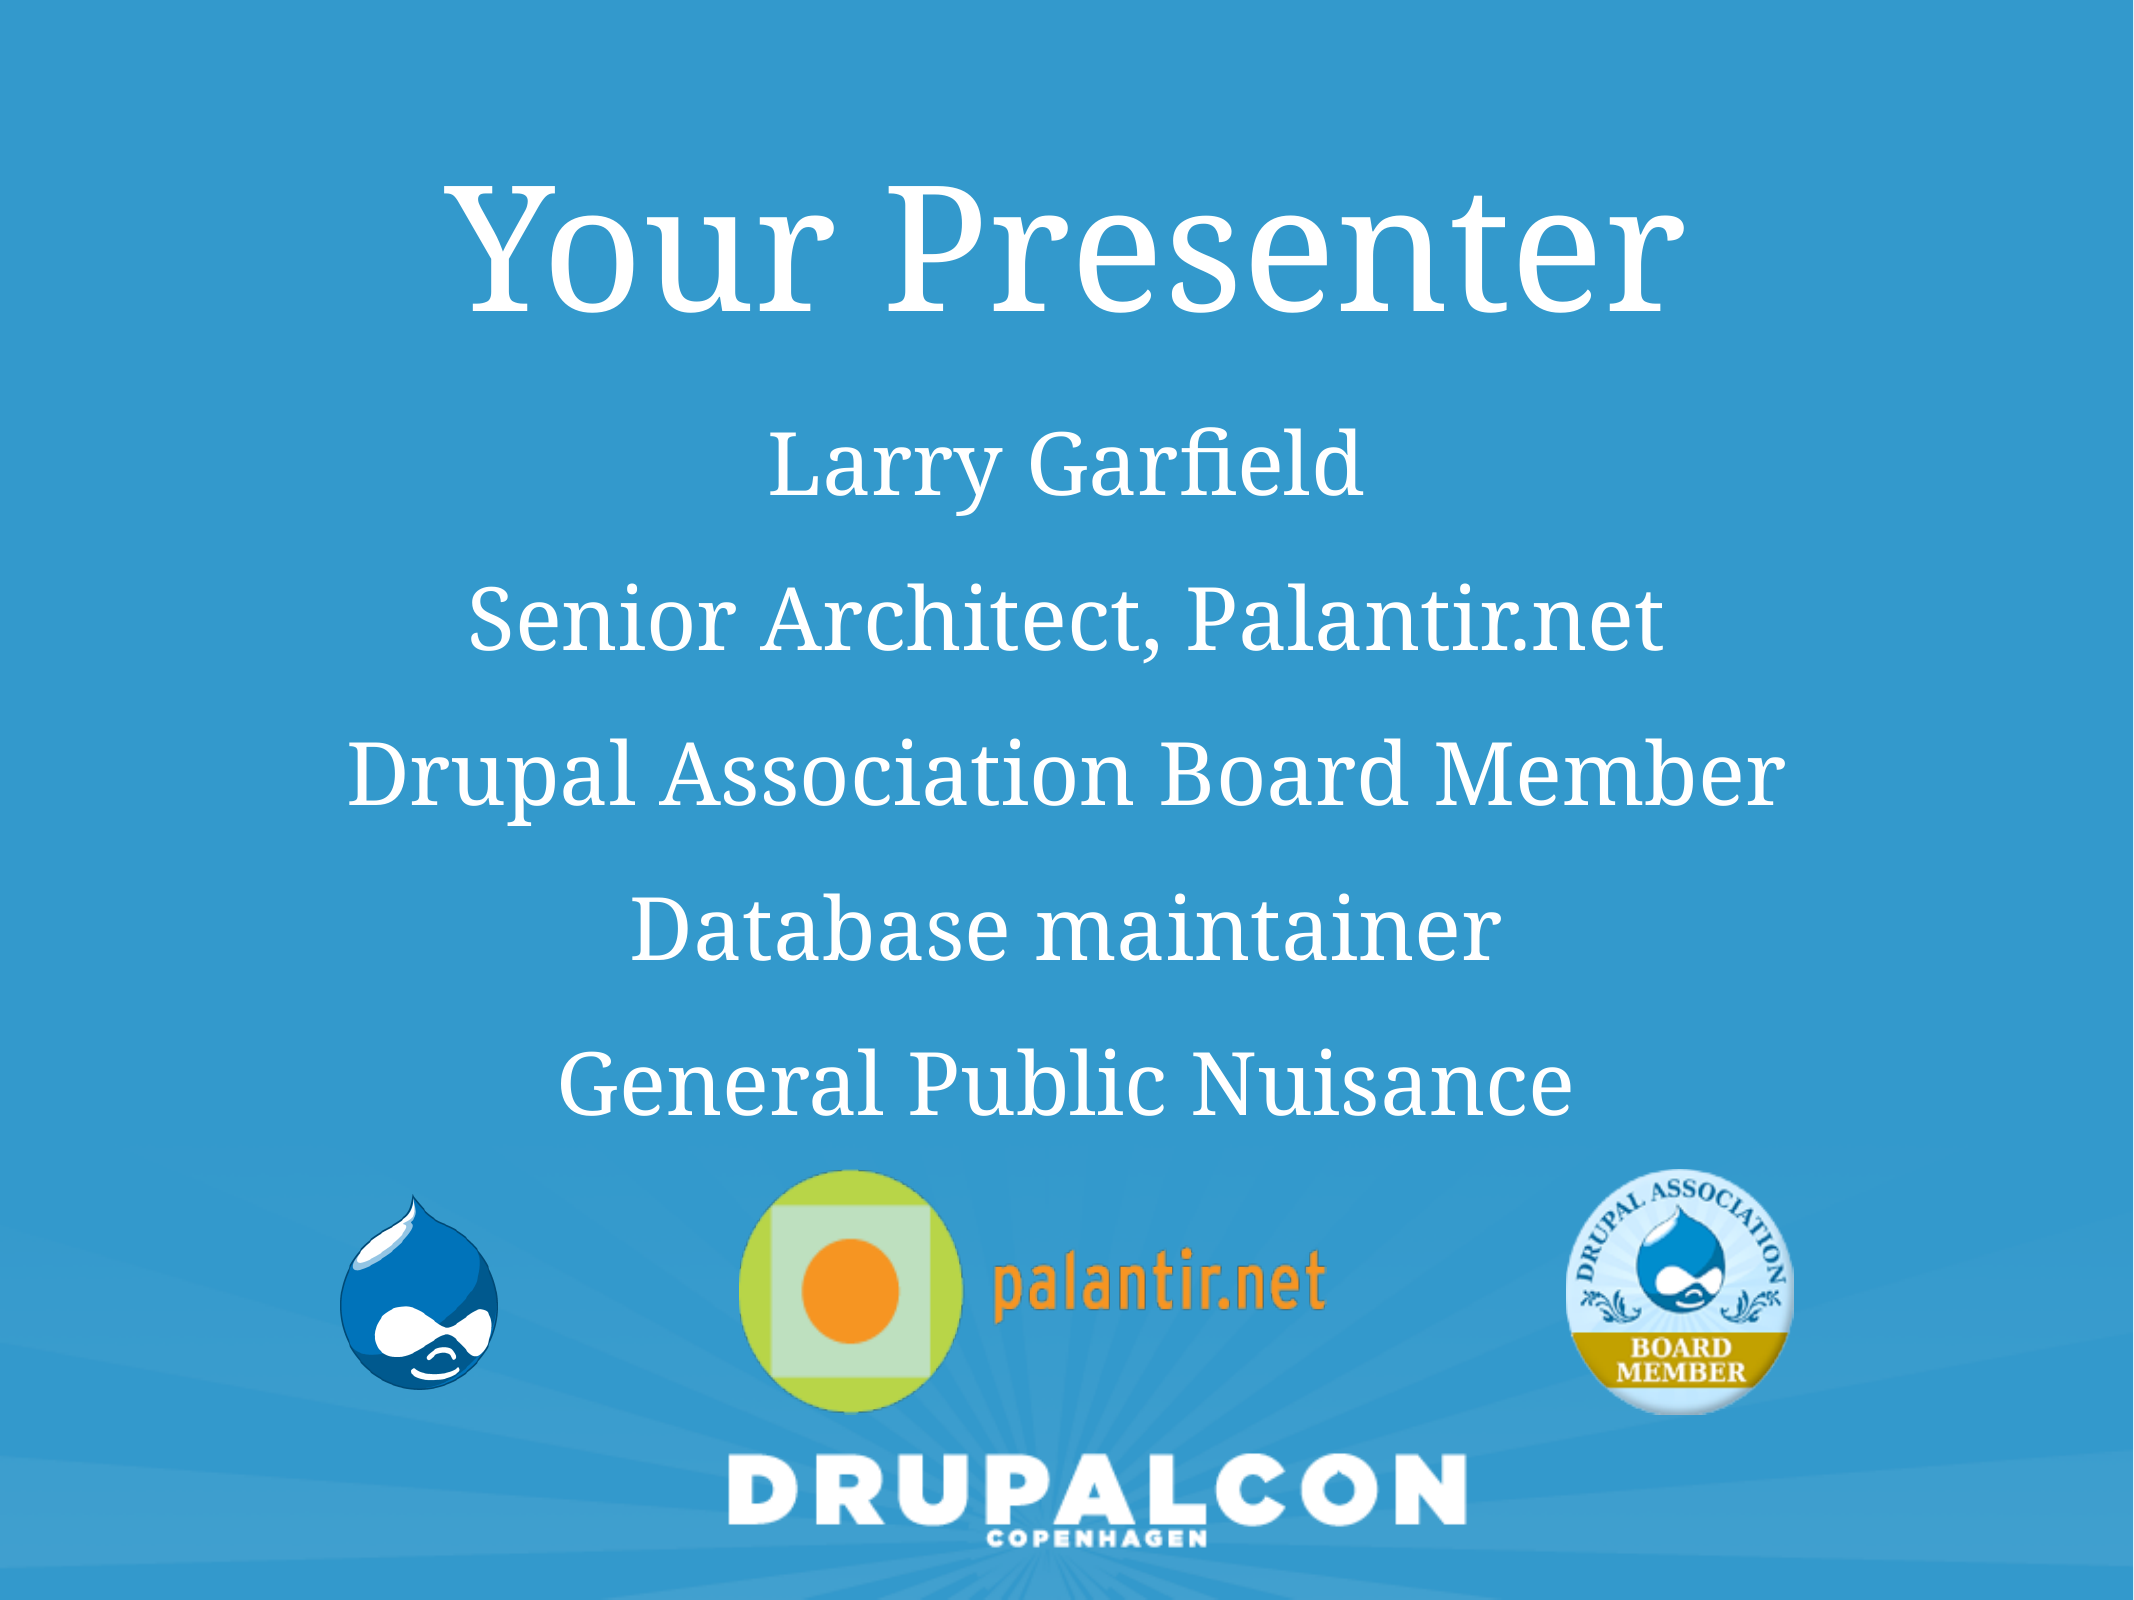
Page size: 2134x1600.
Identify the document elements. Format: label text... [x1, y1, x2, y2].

subtitle Larry Garfield Senior Architect, Palantir.net Drupal Association Board Member Database maintainer General Public Nuisance [208, 241, 1925, 1300]
title Your Presenter [208, 15, 1925, 241]
picture [0, 0, 2134, 1600]
